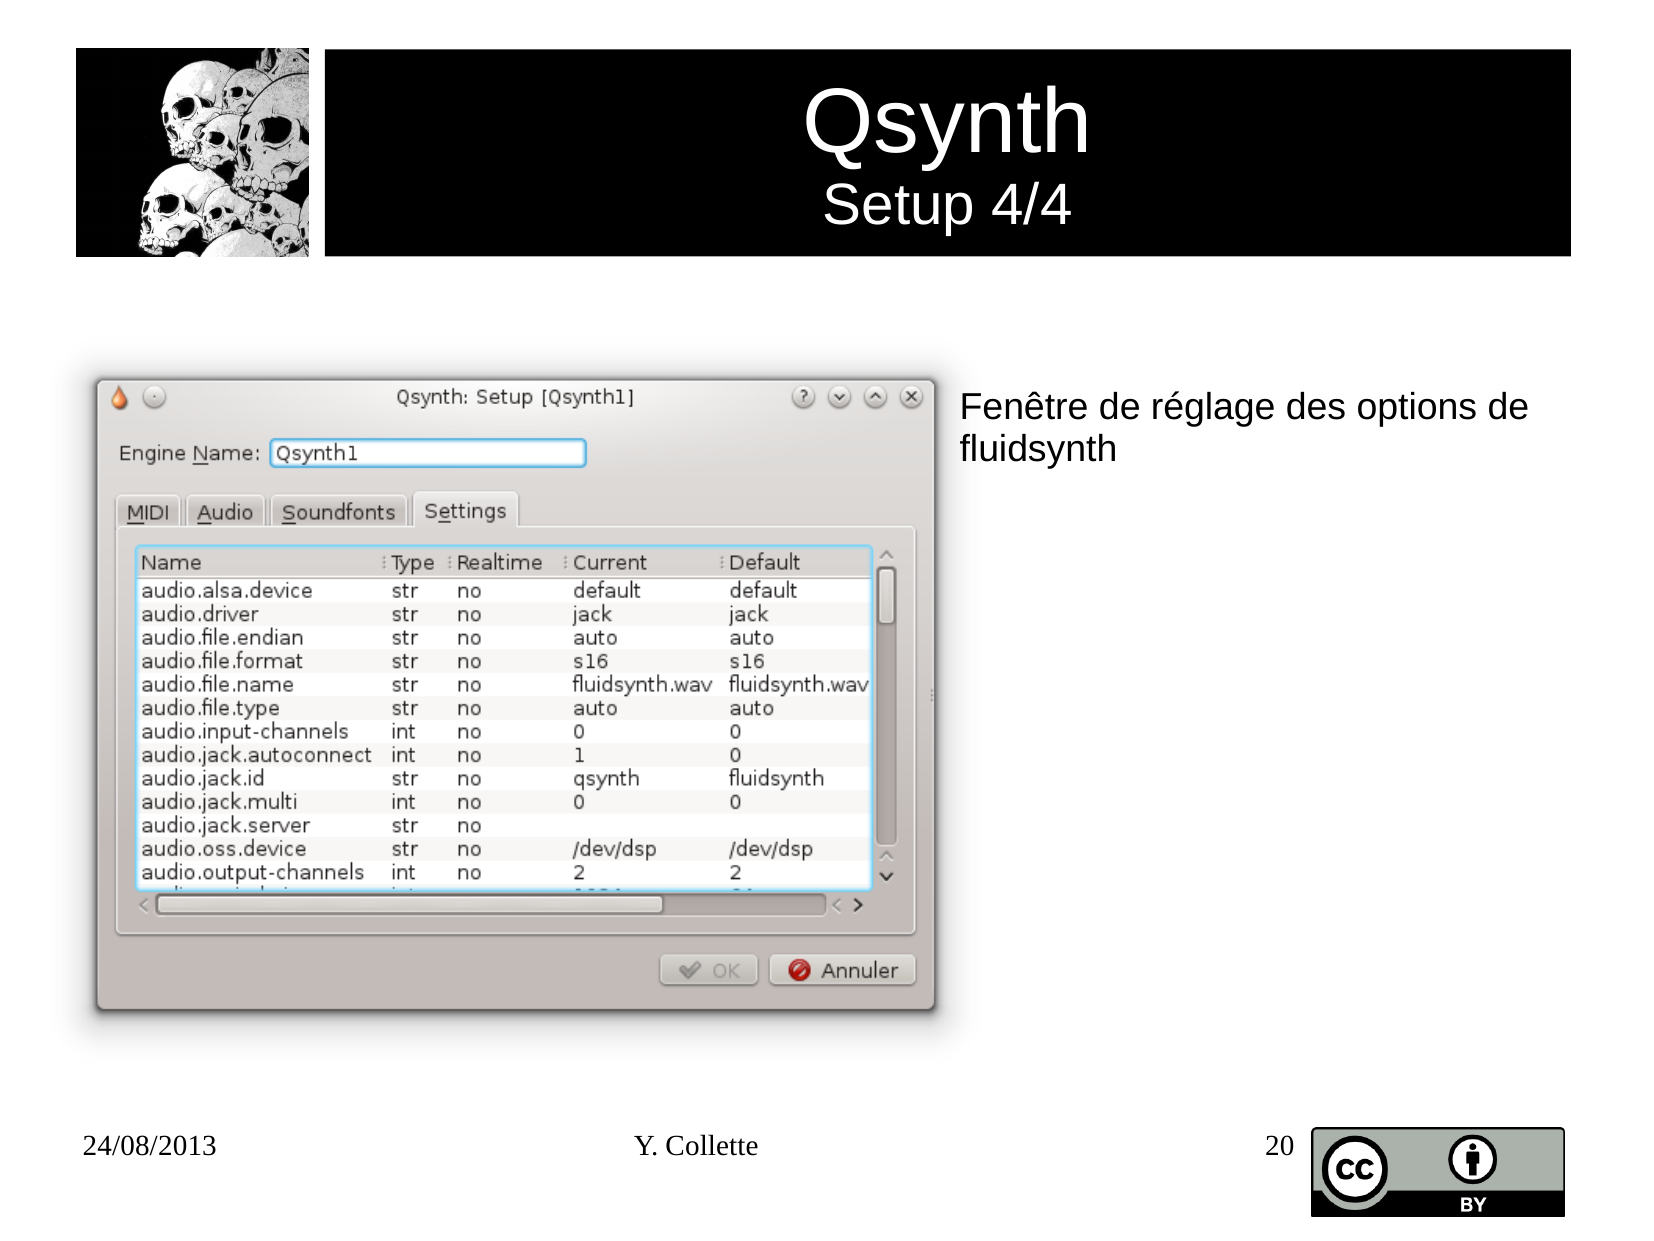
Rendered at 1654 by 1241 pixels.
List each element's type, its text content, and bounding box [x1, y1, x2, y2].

picture [1311, 1127, 1565, 1217]
title Qsynth Setup 4/4 [324, 49, 1571, 257]
text_box Fenêtre de réglage des options de fluidsynth [944, 377, 1630, 477]
picture [76, 48, 309, 257]
picture [35, 318, 997, 1072]
